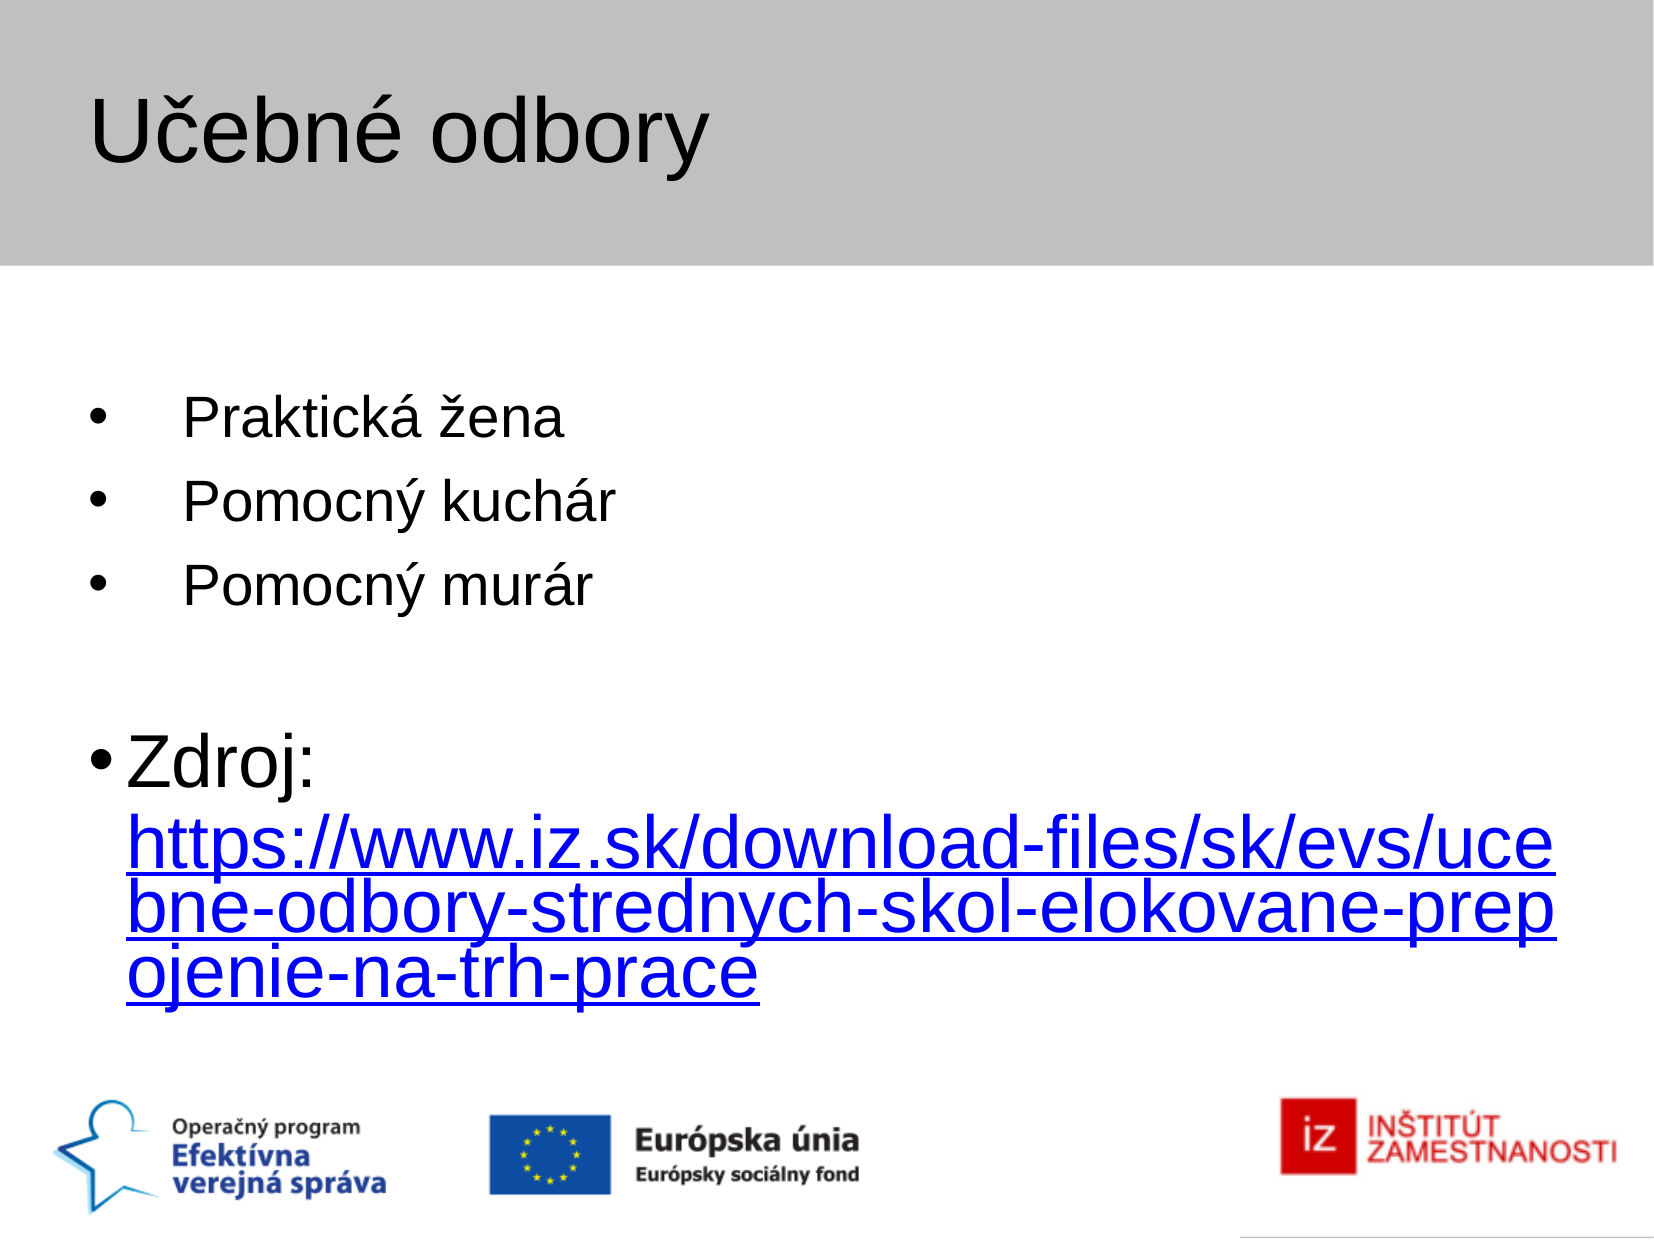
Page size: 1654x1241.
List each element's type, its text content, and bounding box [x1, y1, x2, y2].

text_box Učebné odbory [88, 29, 1565, 237]
picture [1240, 1033, 1654, 1240]
text_box Praktická žena Pomocný kuchár Pomocný murár Zdroj: https://www.iz.sk/download-files/sk/evs/ucebne-odbory-strednych-skol-elokovane-prepojenie-na-trh-prace [88, 387, 1565, 967]
picture [29, 1062, 886, 1240]
